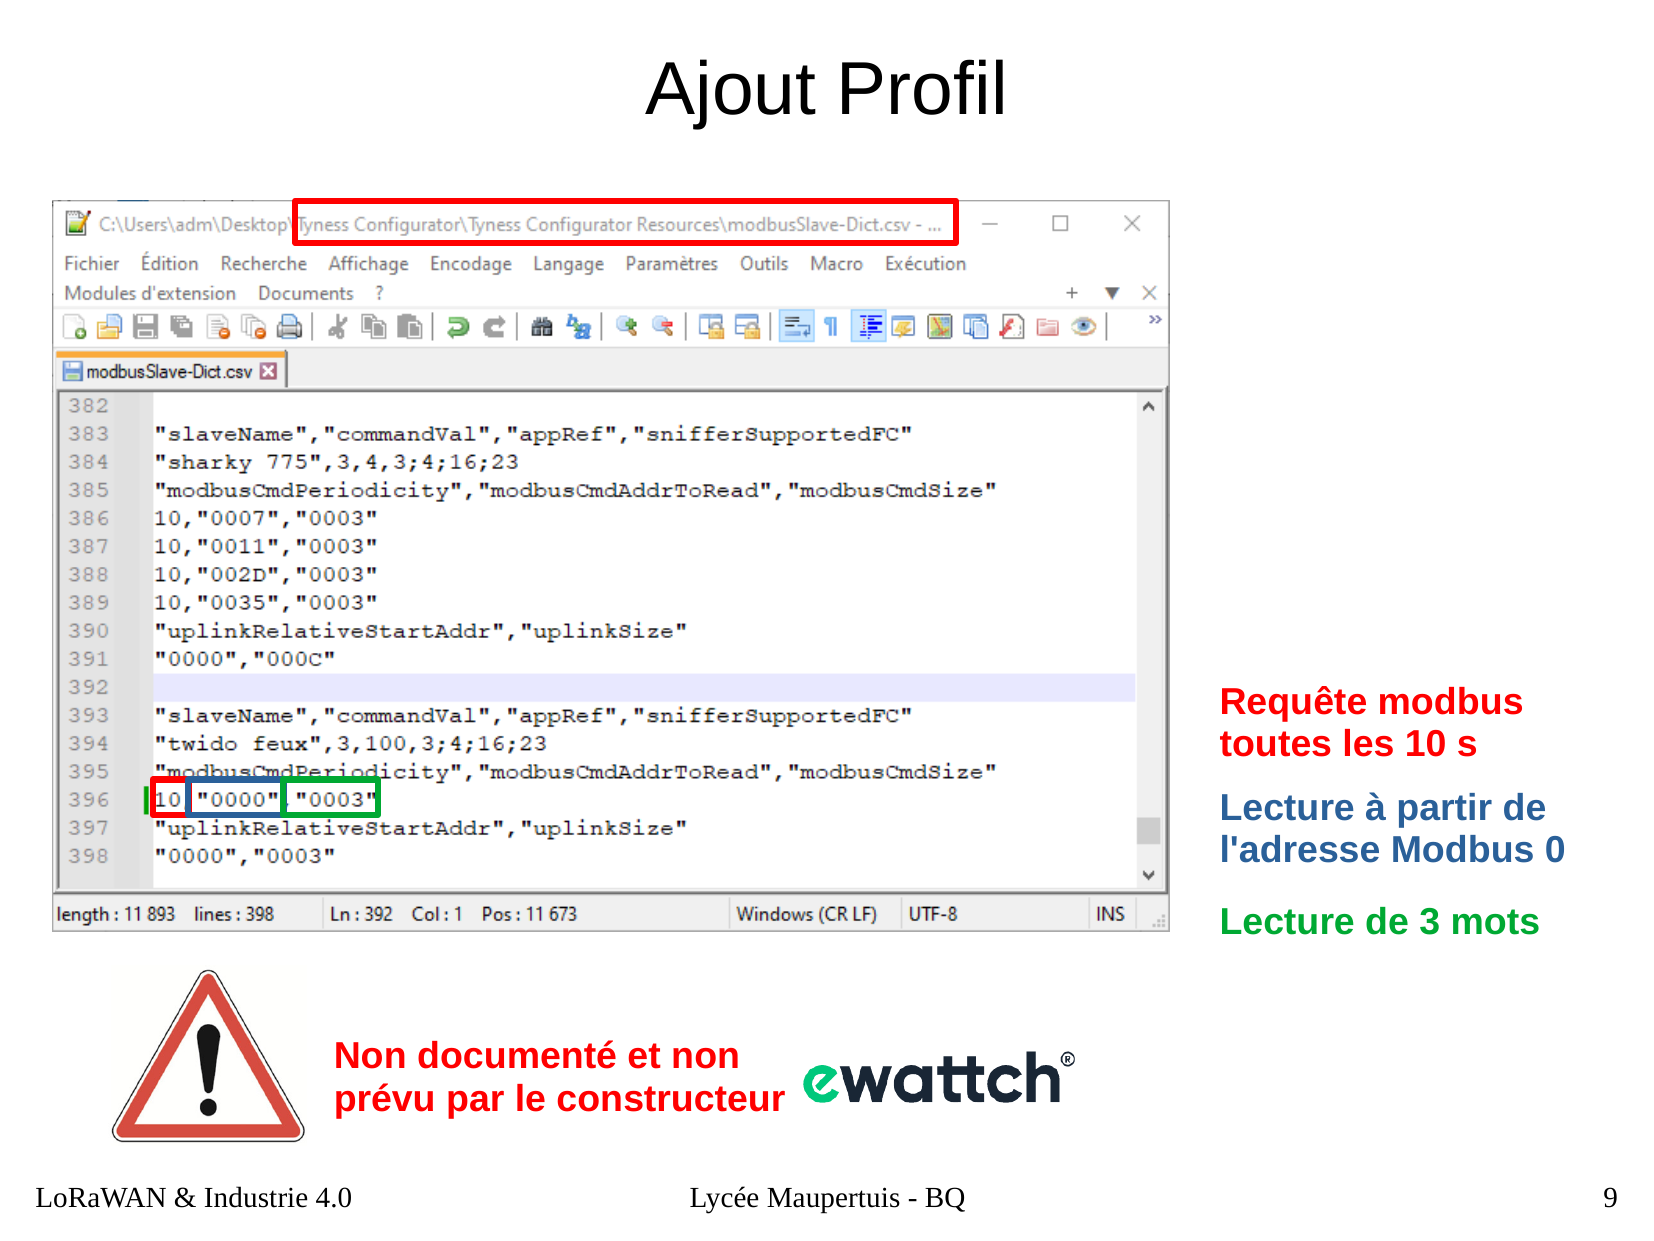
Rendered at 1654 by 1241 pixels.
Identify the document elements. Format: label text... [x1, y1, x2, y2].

picture [803, 1051, 1075, 1103]
text_box Lecture à partir de l'adresse Modbus 0 [1204, 779, 1595, 879]
text_box Non documenté et non prévu par le constructeur [318, 1027, 863, 1127]
title Ajout Profil [35, 35, 1619, 142]
picture [52, 200, 1170, 933]
text_box Lecture de 3 mots [1204, 893, 1595, 965]
picture [108, 965, 308, 1146]
picture [298, 204, 953, 240]
text_box Requête modbus toutes les 10 s [1204, 673, 1595, 773]
